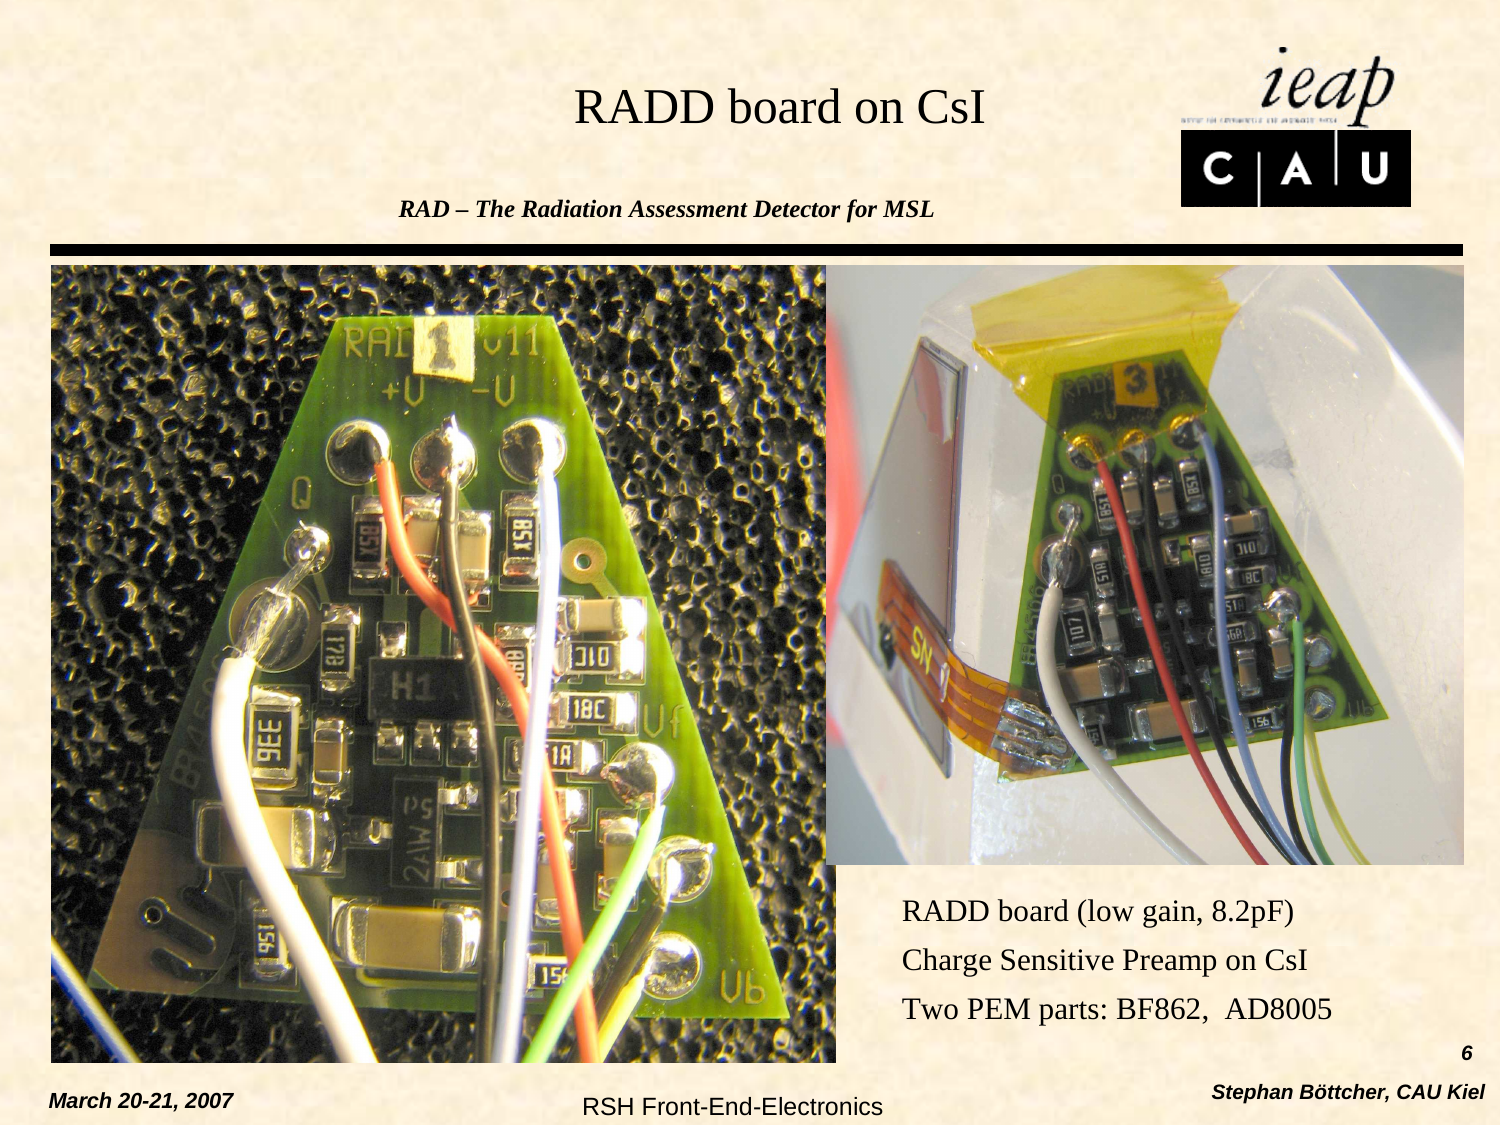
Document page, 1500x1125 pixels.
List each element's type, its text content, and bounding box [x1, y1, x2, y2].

picture [0, 0, 1500, 1125]
title RADD board on CsI [299, 8, 1225, 205]
subtitle RADD board (low gain, 8.2pF) Charge Sensitive Preamp on CsI Two PEM parts: BF862, AD8005 [826, 885, 1477, 1034]
